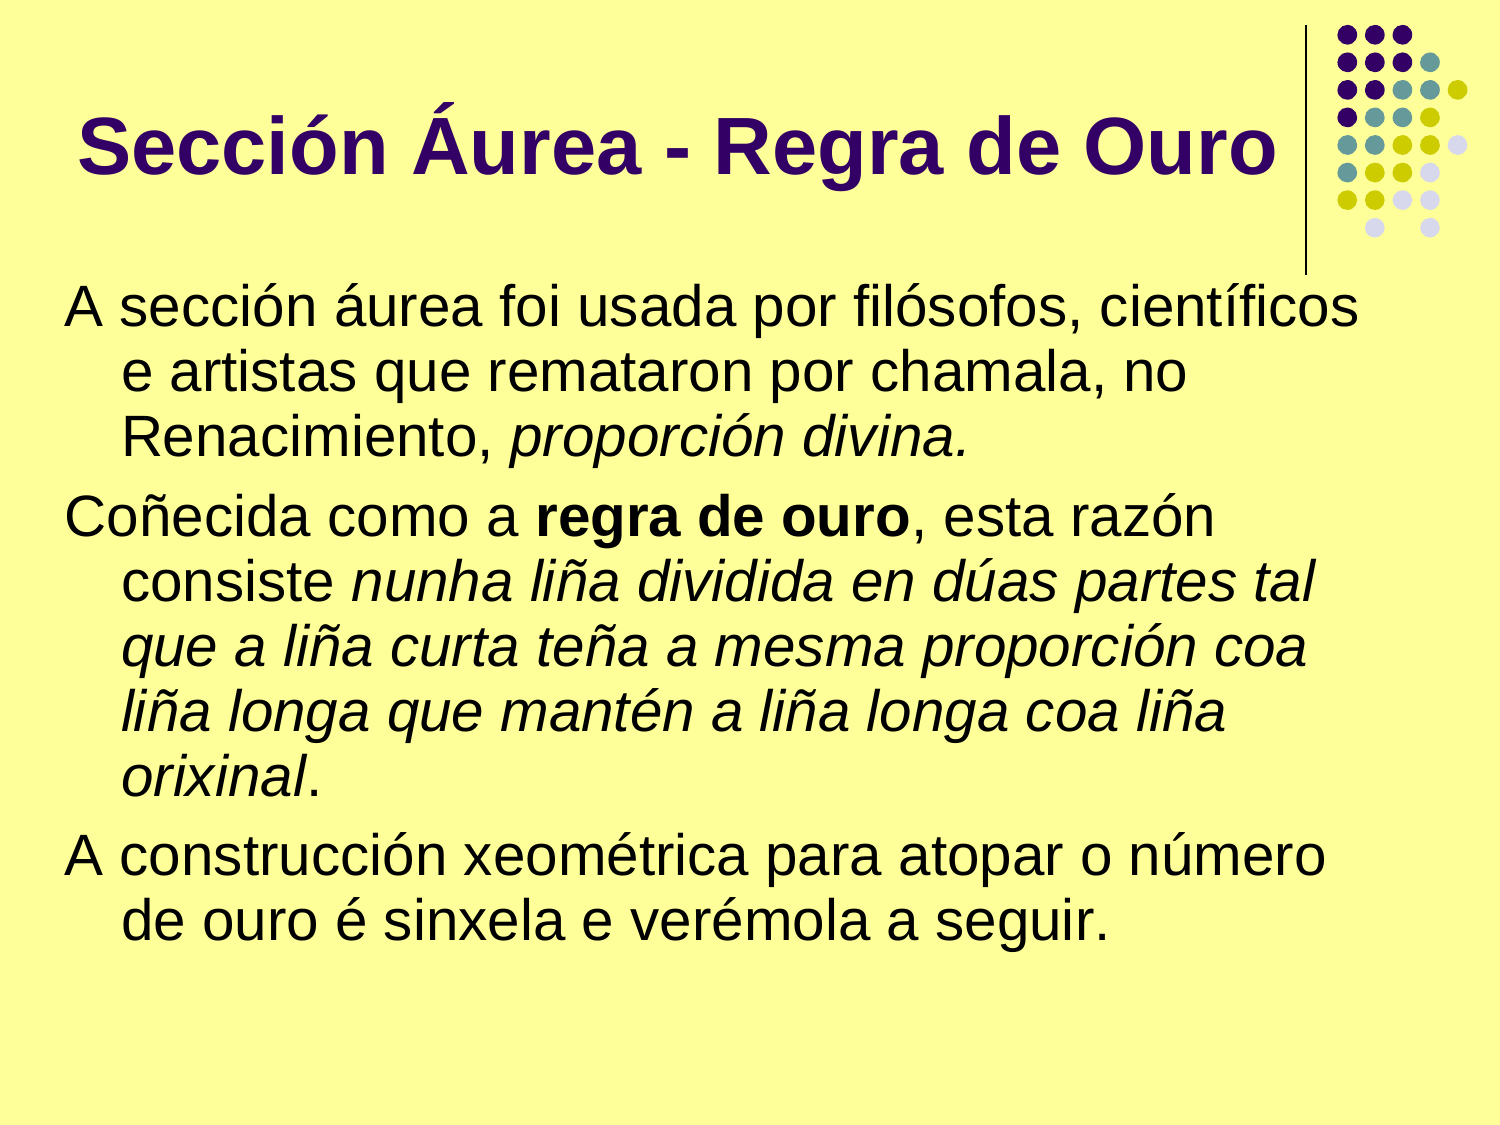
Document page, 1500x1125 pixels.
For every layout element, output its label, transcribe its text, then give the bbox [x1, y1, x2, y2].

list A sección áurea foi usada por filósofos, científicos e artistas que remataron por chamala, no Renacimiento, proporción divina. Coñecida como a regra de ouro, esta razón consiste nunha liña dividida en dúas partes tal que a liña curta teña a mesma proporción coa liña longa que mantén a liña longa coa liña orixinal. A construcción xeométrica para atopar o número de ouro é sinxela e verémola a seguir. [49, 266, 1413, 1117]
title Sección Áurea - Regra de Ouro [62, 0, 1300, 200]
